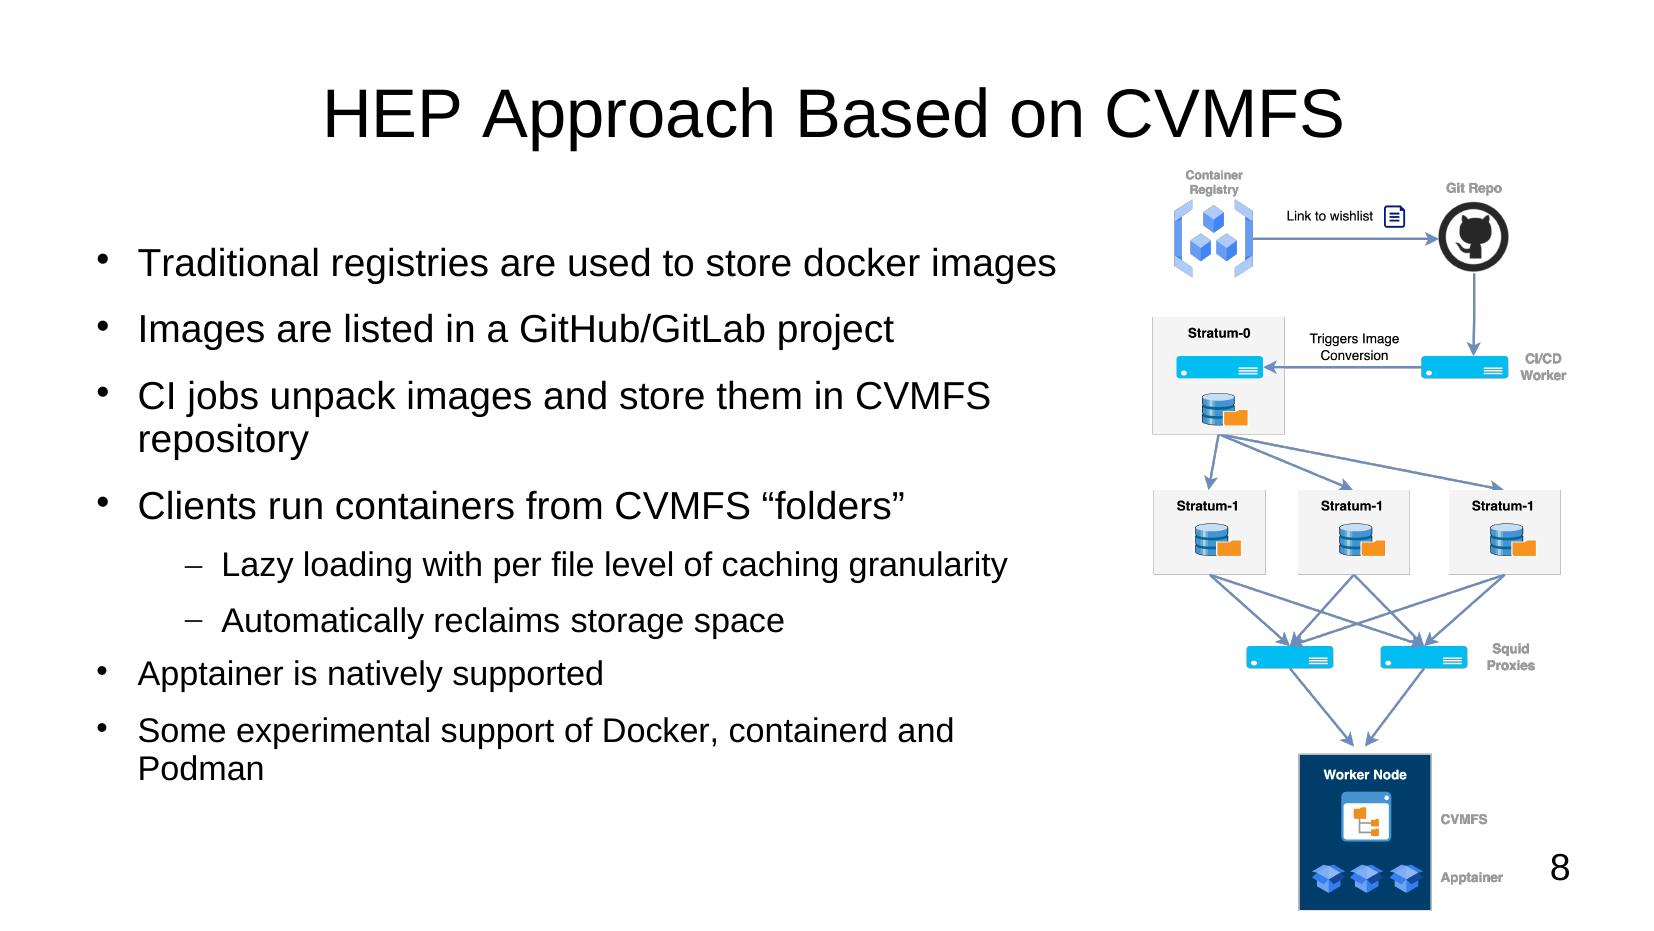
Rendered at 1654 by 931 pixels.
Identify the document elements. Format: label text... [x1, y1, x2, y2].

list Traditional registries are used to store docker images Images are listed in a GitHub/GitLab project CI jobs unpack images and store them in CVMFS repository Clients run containers from CVMFS “folders” Lazy loading with per file level of caching granularity Automatically reclaims storage space Apptainer is natively supported Some experimental support of Docker, containerd and Podman [82, 236, 1081, 799]
picture [1152, 168, 1579, 922]
title HEP Approach Based on CVMFS [90, 33, 1579, 189]
